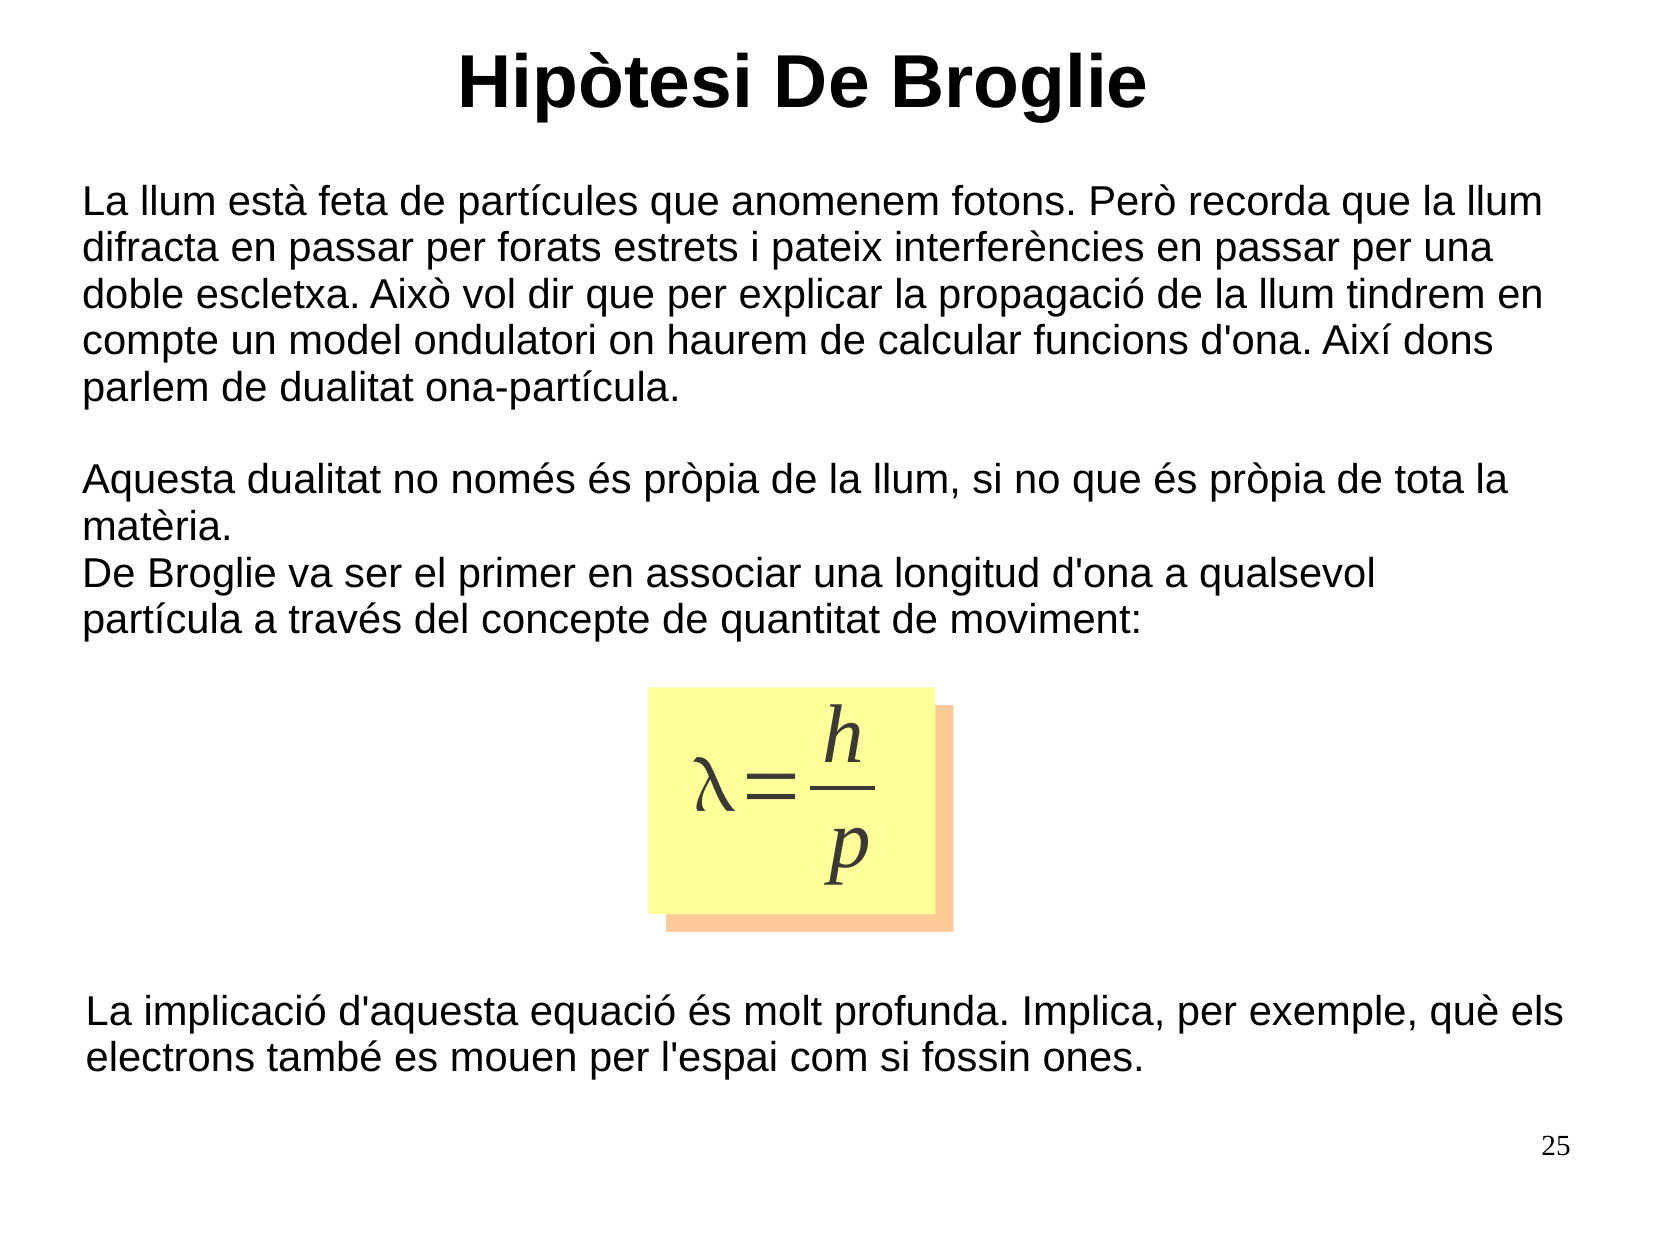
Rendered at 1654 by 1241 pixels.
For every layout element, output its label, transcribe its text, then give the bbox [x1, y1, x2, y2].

text_box [648, 687, 936, 915]
text_box La implicació d'aquesta equació és molt profunda. Implica, per exemple, què els electrons també es mouen per l'espai com si fossin ones. [70, 980, 1581, 1088]
chart [683, 689, 887, 886]
text_box Hipòtesi De Broglie [442, 32, 1170, 132]
text_box La llum està feta de partícules que anomenem fotons. Però recorda que la llum difracta en passar per forats estrets i pateix interferències en passar per una doble escletxa. Això vol dir que per explicar la propagació de la llum tindrem en compte un model ondulatori on haurem de calcular funcions d'ona. Així dons parlem de dualitat ona-partícula. Aquesta dualitat no només és pròpia de la llum, si no que és pròpia de tota la matèria. De Broglie va ser el primer en associar una longitud d'ona a qualsevol partícula a través del concepte de quantitat de moviment: [67, 170, 1563, 650]
